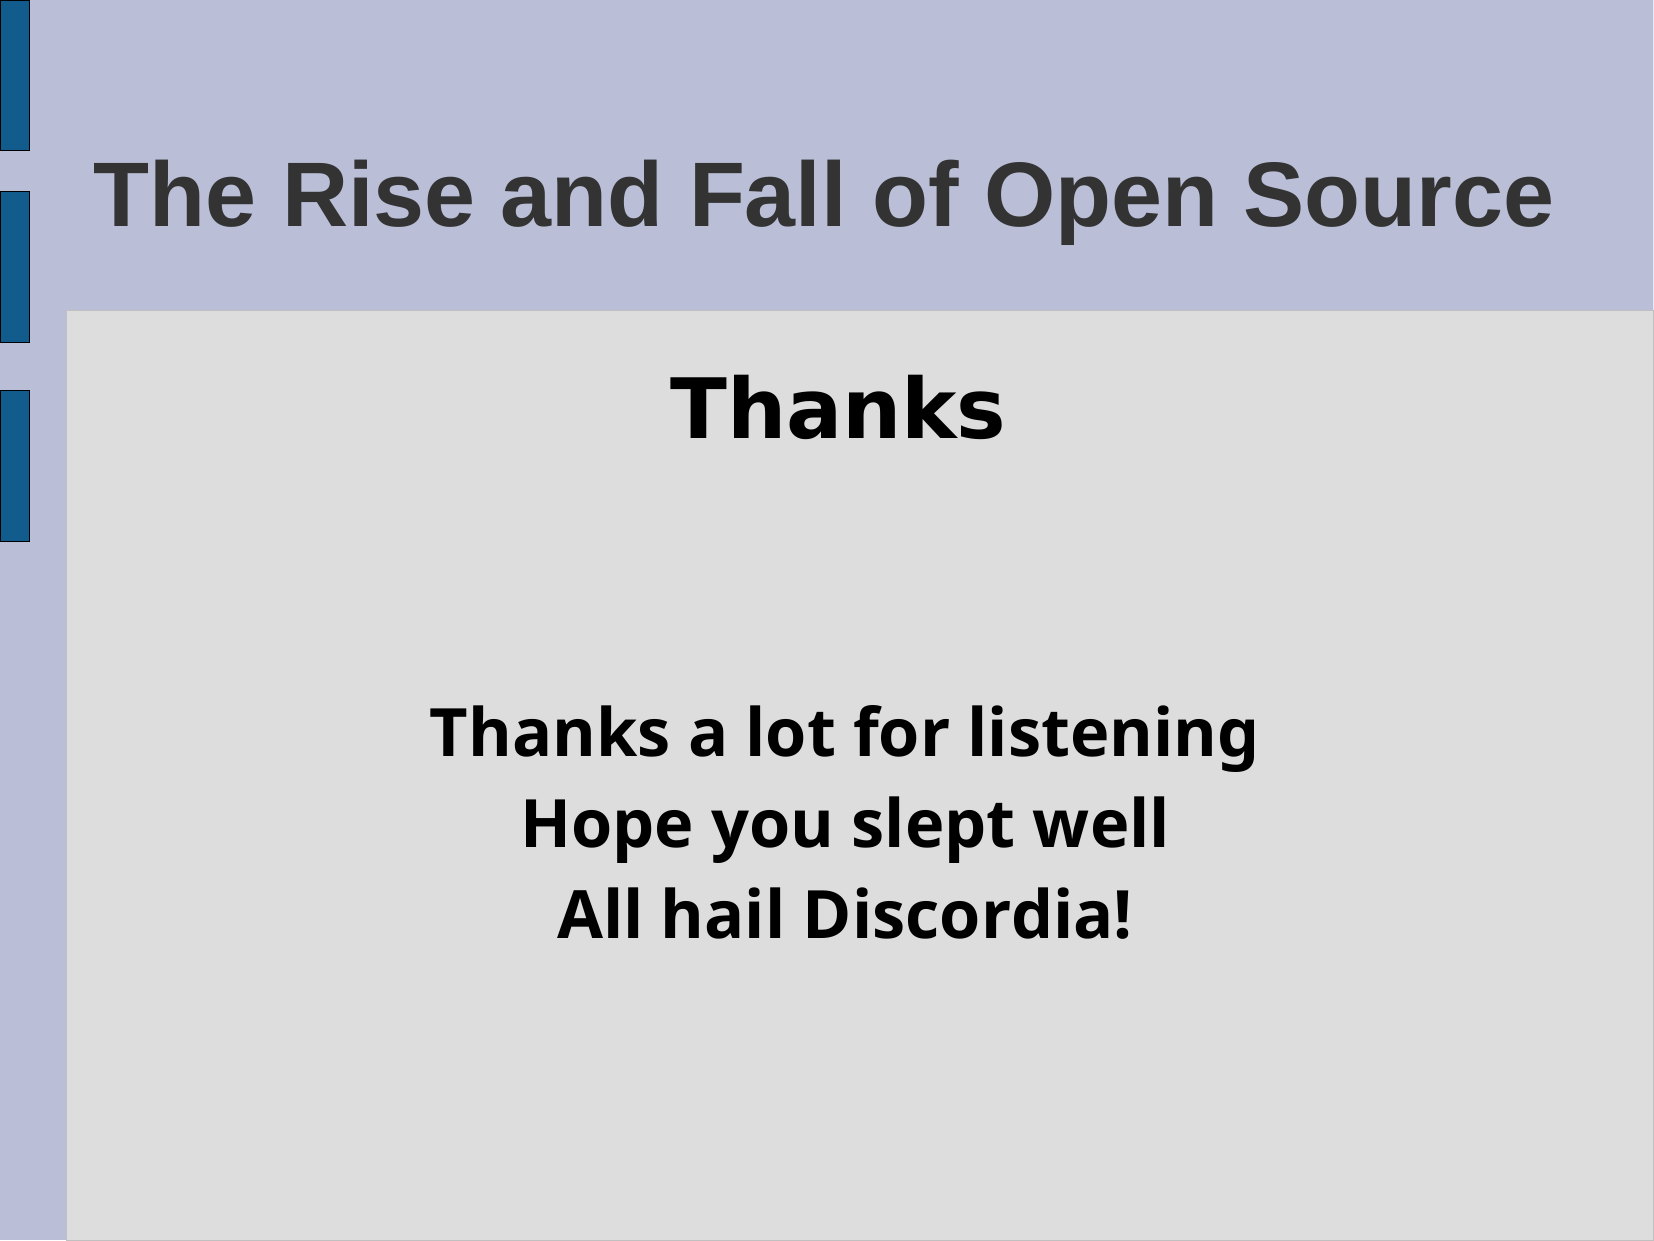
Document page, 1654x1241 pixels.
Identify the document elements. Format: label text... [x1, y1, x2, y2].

title The Rise and Fall of Open Source [37, 98, 1613, 291]
subtitle Thanks a lot for listening Hope you slept well All hail Discordia! [121, 525, 1534, 1119]
text_box Thanks [101, 354, 1576, 488]
